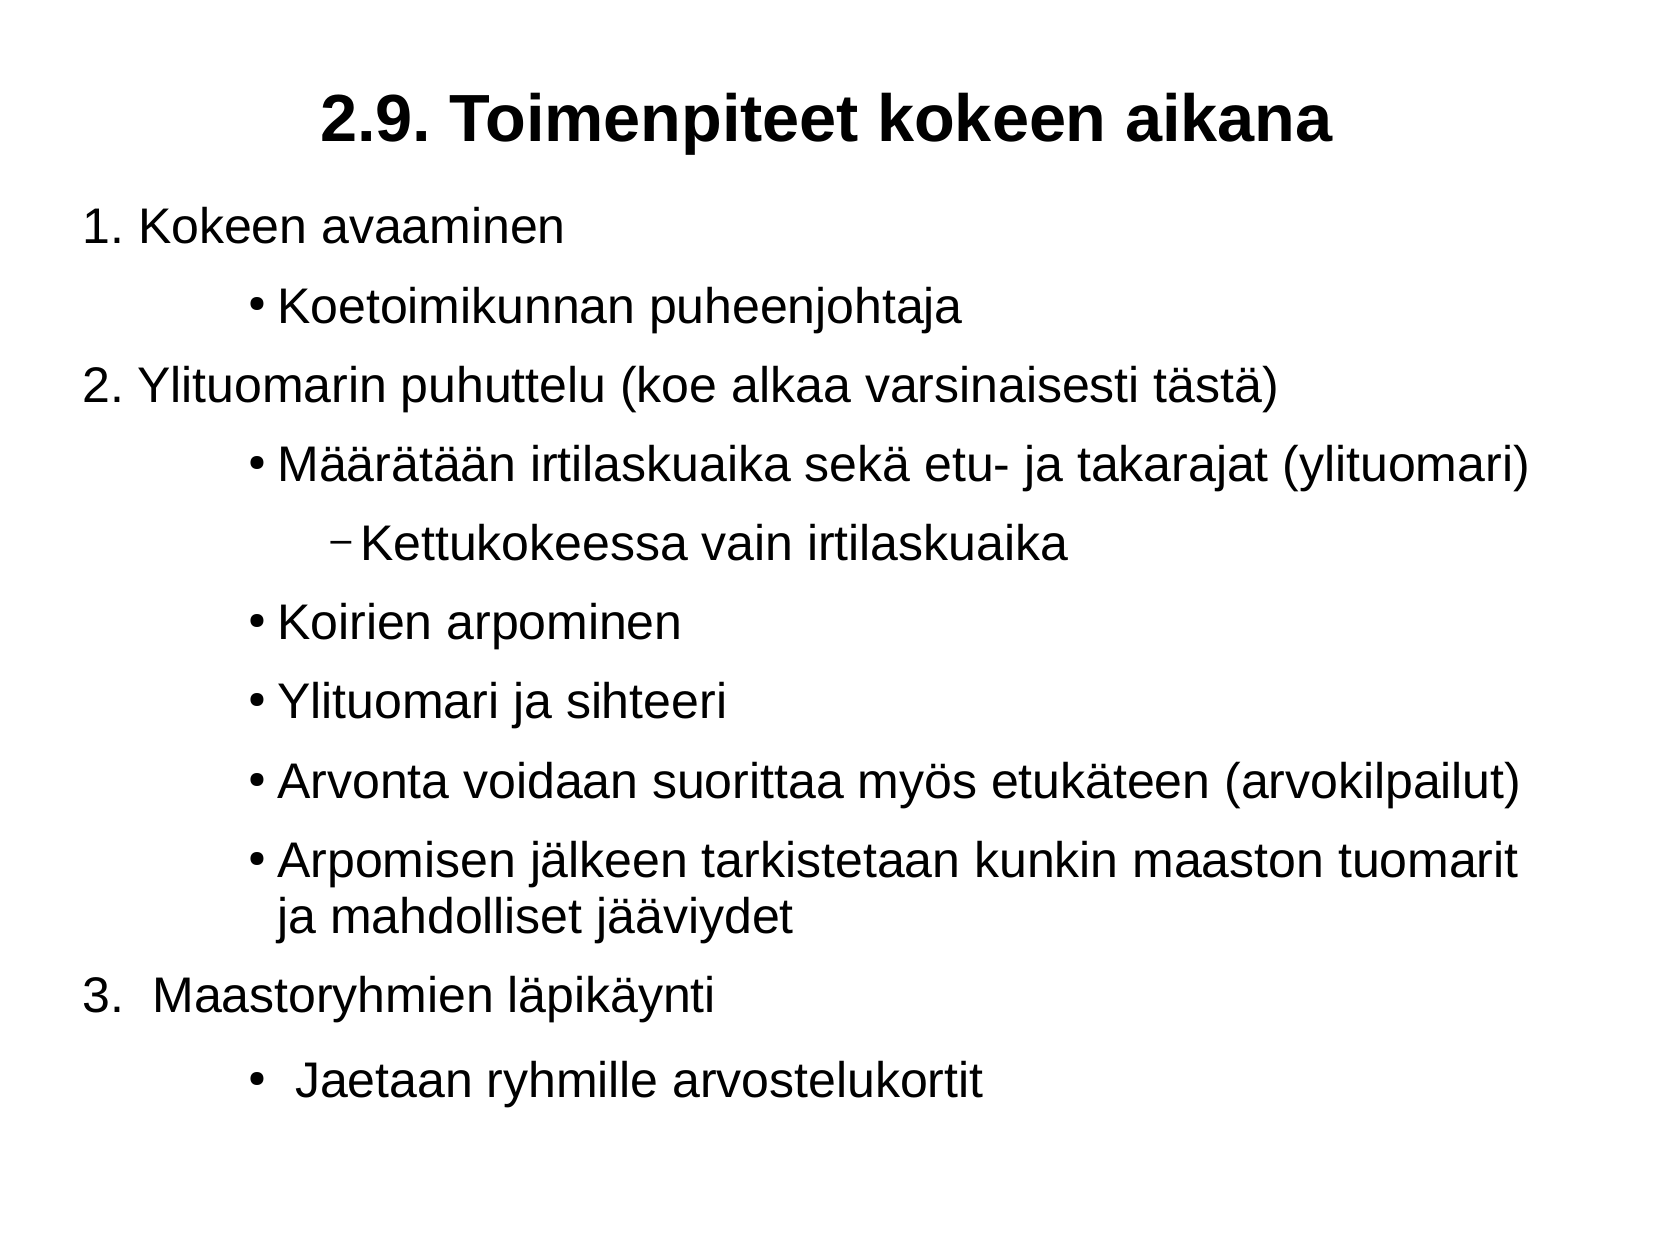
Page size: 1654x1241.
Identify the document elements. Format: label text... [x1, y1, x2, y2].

title 2.9. Toimenpiteet kokeen aikana [82, 70, 1571, 166]
list 1. Kokeen avaaminen Koetoimikunnan puheenjohtaja 2. Ylituomarin puhuttelu (koe alkaa varsinaisesti tästä) Määrätään irtilaskuaika sekä etu- ja takarajat (ylituomari) Kettukokeessa vain irtilaskuaika Koirien arpominen Ylituomari ja sihteeri Arvonta voidaan suorittaa myös etukäteen (arvokilpailut) Arpomisen jälkeen tarkistetaan kunkin maaston tuomarit ja mahdolliset jääviydet 3. Maastoryhmien läpikäynti Jaetaan ryhmille arvostelukortit [82, 198, 1571, 1188]
